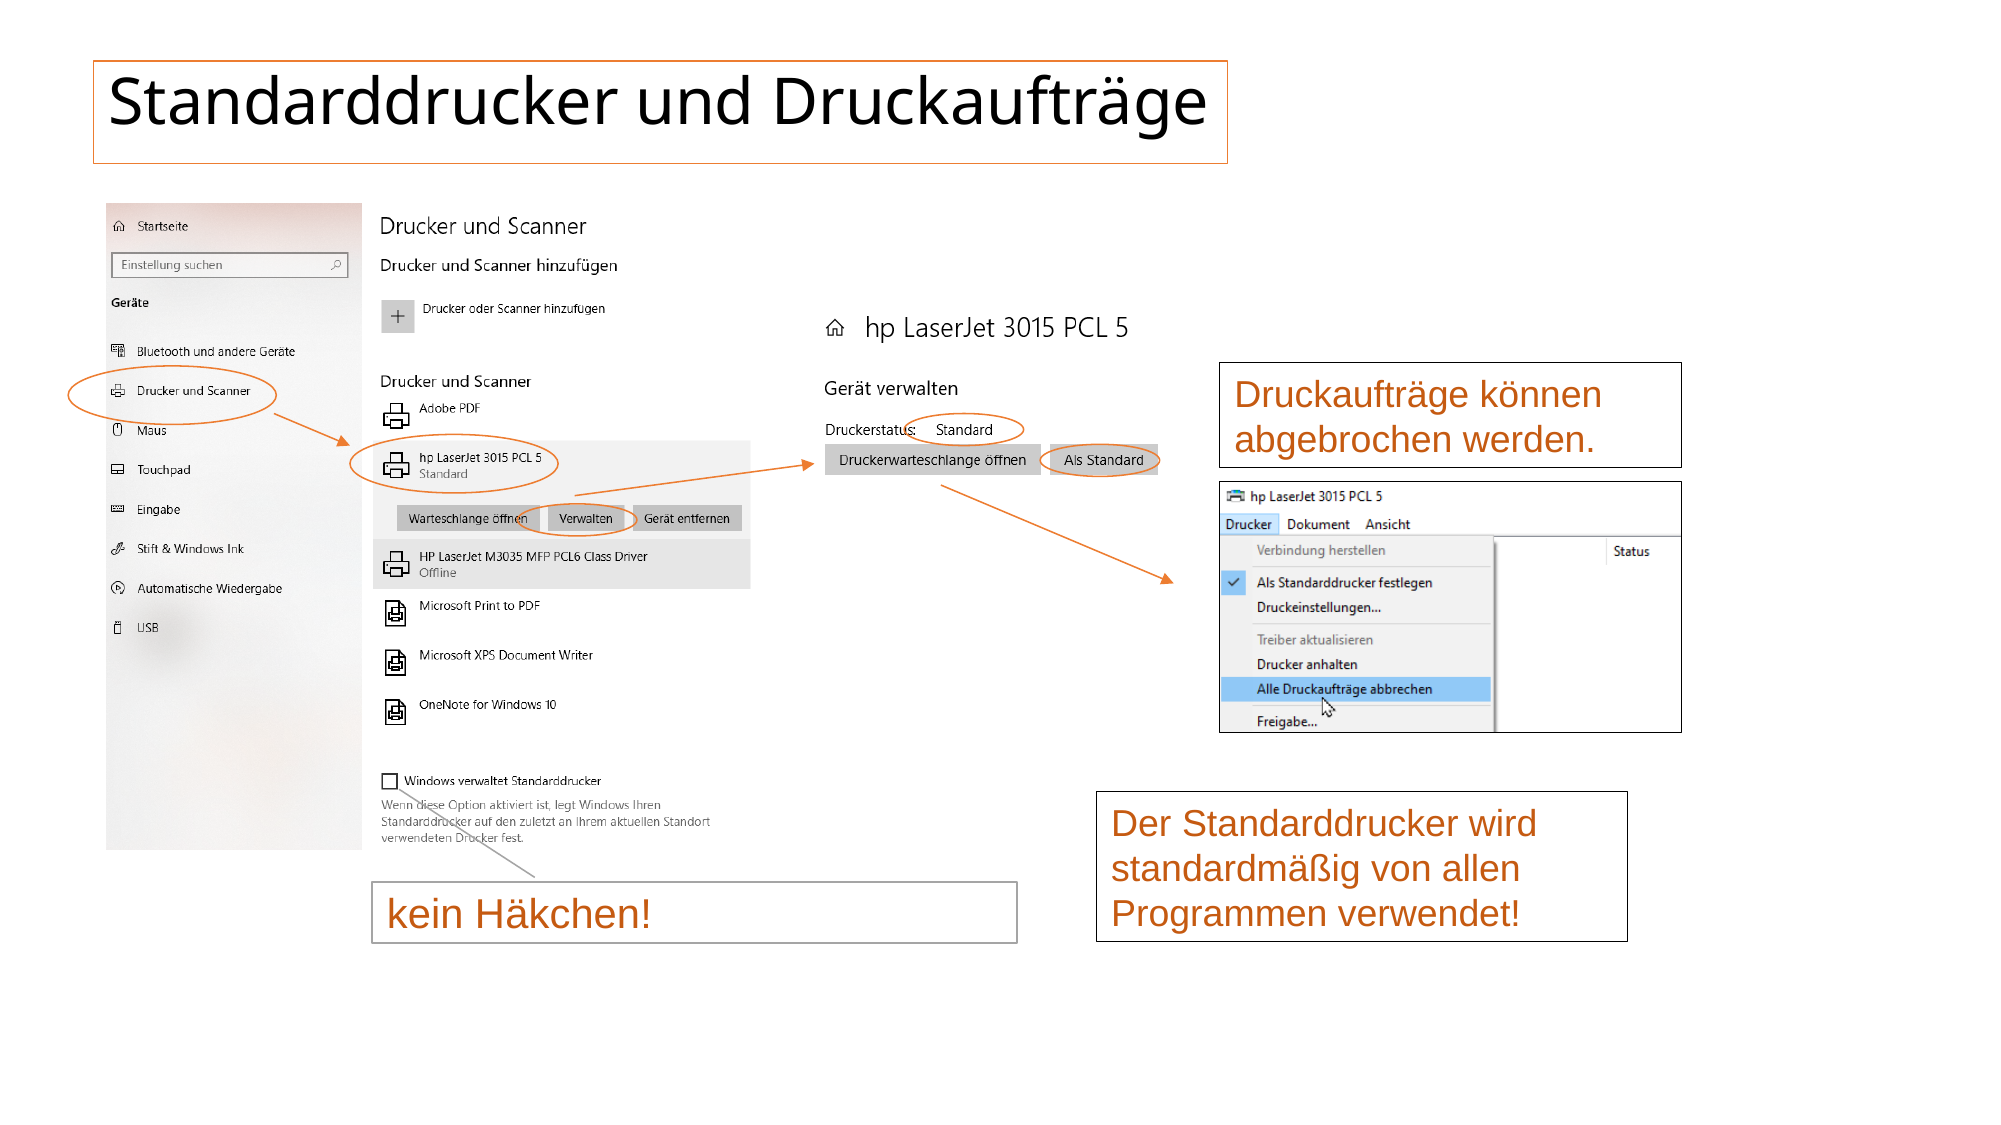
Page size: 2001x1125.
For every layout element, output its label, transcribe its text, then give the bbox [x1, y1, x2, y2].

text_box Druckaufträge können abgebrochen werden. [1219, 362, 1682, 468]
picture [1219, 481, 1682, 733]
text_box kein Häkchen! [372, 882, 1017, 943]
picture [106, 367, 275, 423]
text_box Standarddrucker und Druckaufträge [93, 61, 1228, 164]
text_box Der Standarddrucker wird standardmäßig von allen Programmen verwendet! [1096, 791, 1627, 942]
picture [814, 306, 1174, 493]
picture [106, 203, 769, 851]
